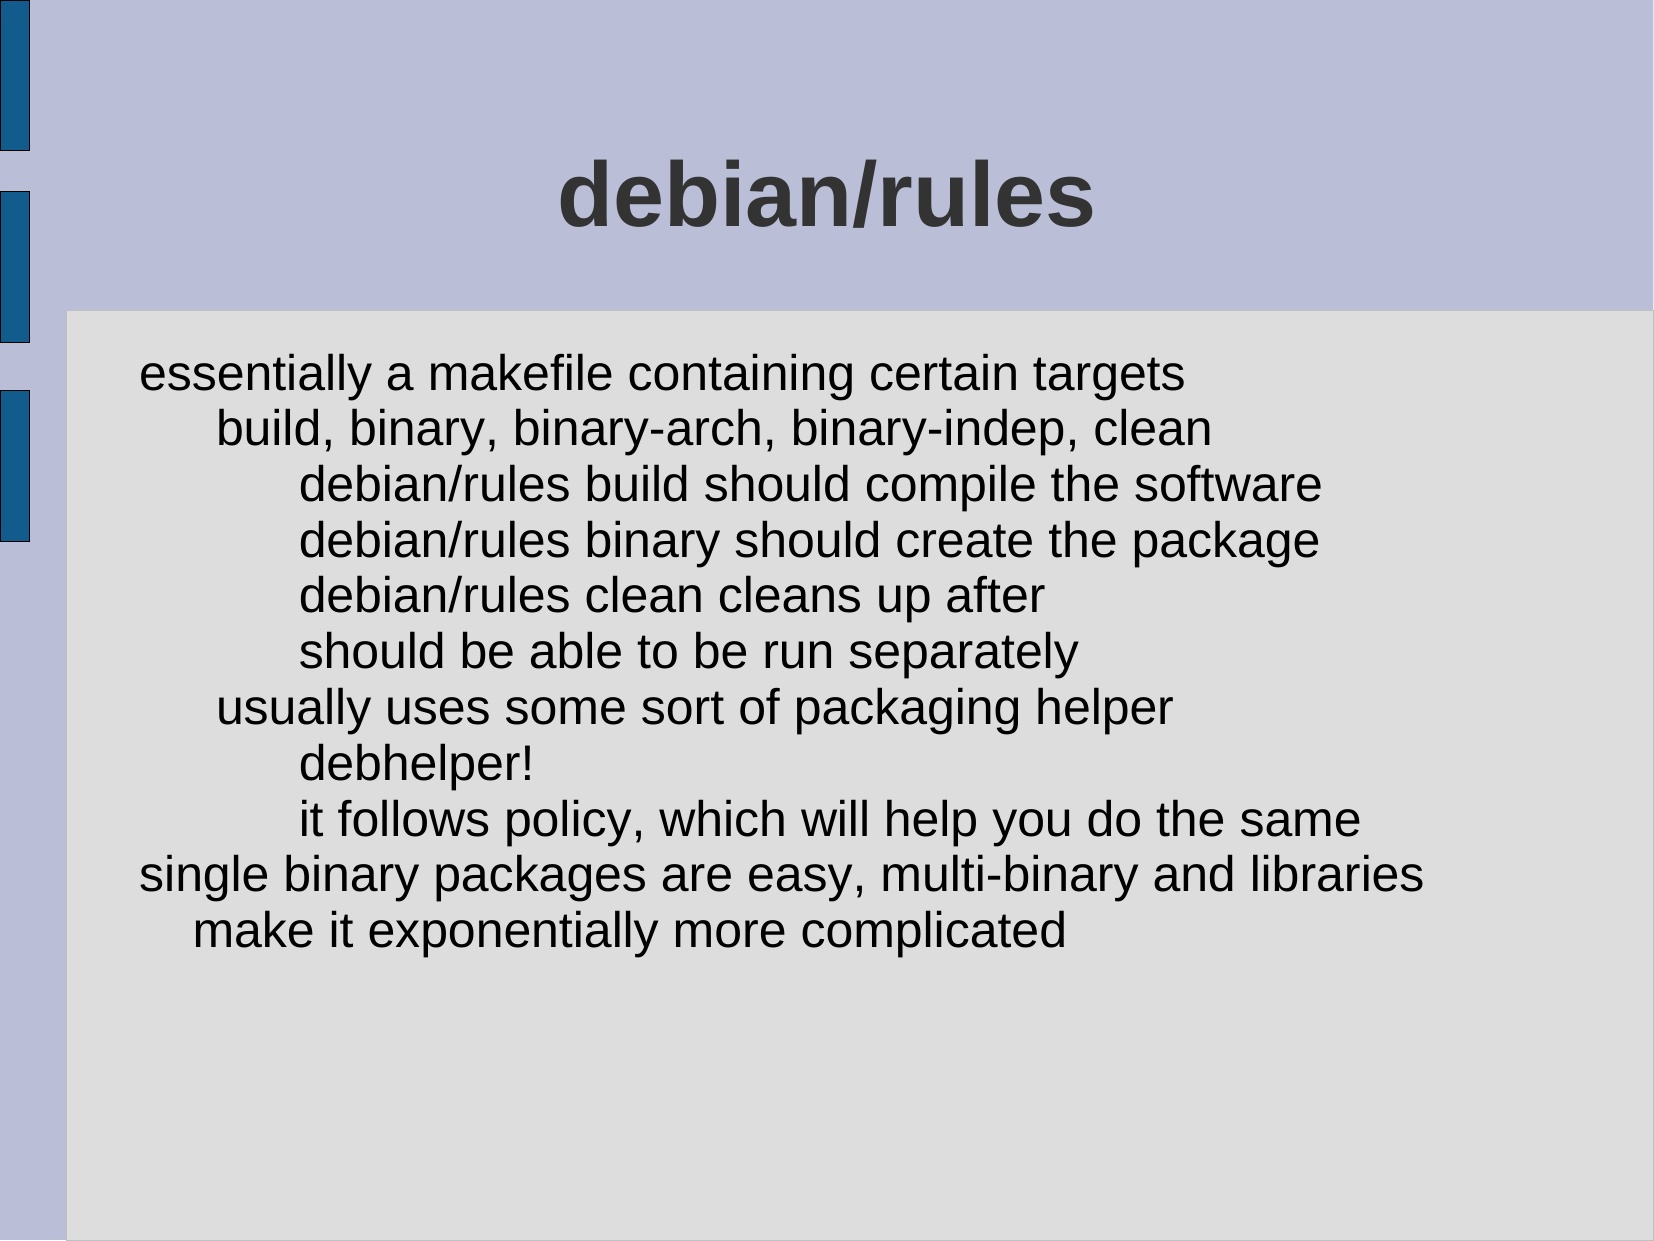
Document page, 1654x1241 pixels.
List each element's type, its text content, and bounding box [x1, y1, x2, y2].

list essentially a makefile containing certain targets build, binary, binary-arch, binary-indep, clean debian/rules build should compile the software debian/rules binary should create the package debian/rules clean cleans up after should be able to be run separately usually uses some sort of packaging helper debhelper! it follows policy, which will help you do the same single binary packages are easy, multi-binary and libraries make it exponentially more complicated [121, 344, 1534, 1127]
title debian/rules [121, 91, 1534, 299]
